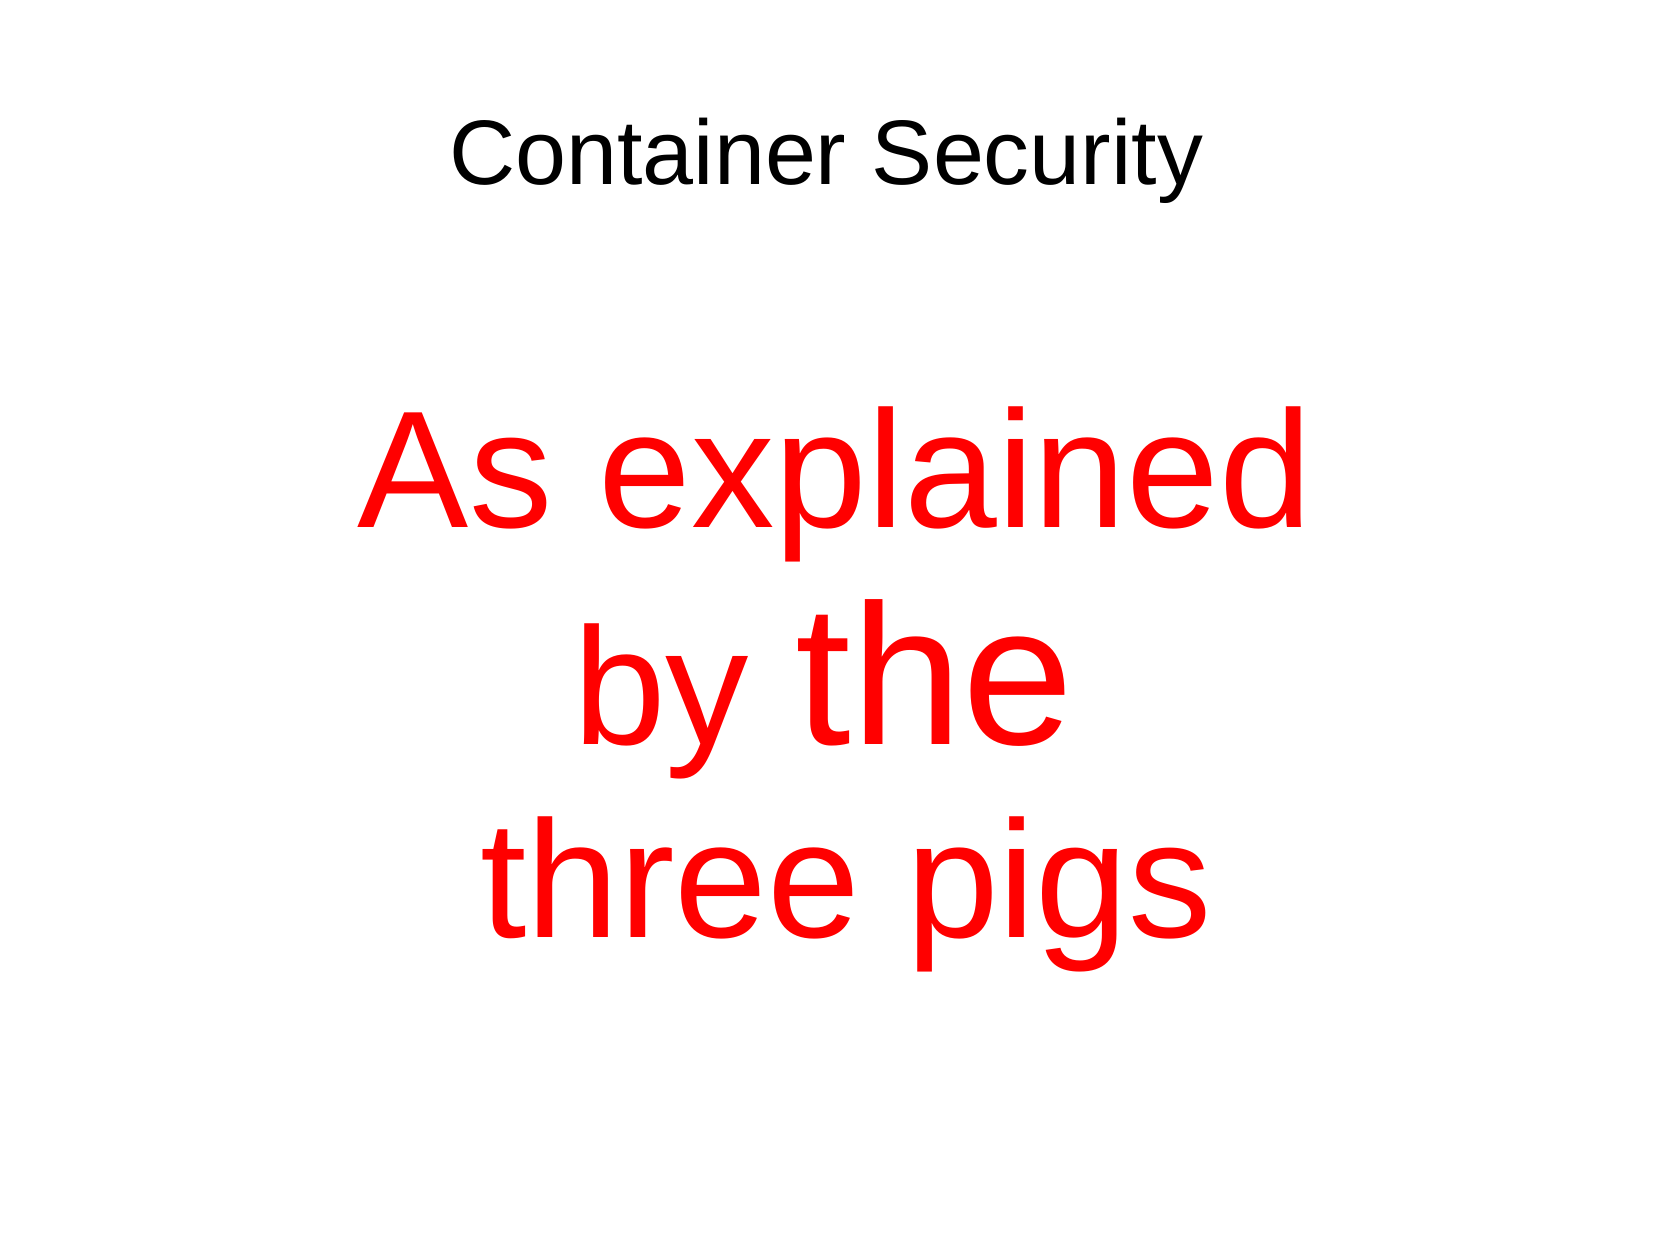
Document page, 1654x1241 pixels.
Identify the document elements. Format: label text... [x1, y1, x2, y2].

title Container Security [82, 49, 1571, 257]
subtitle As explained by the three pigs [84, 195, 1573, 1156]
